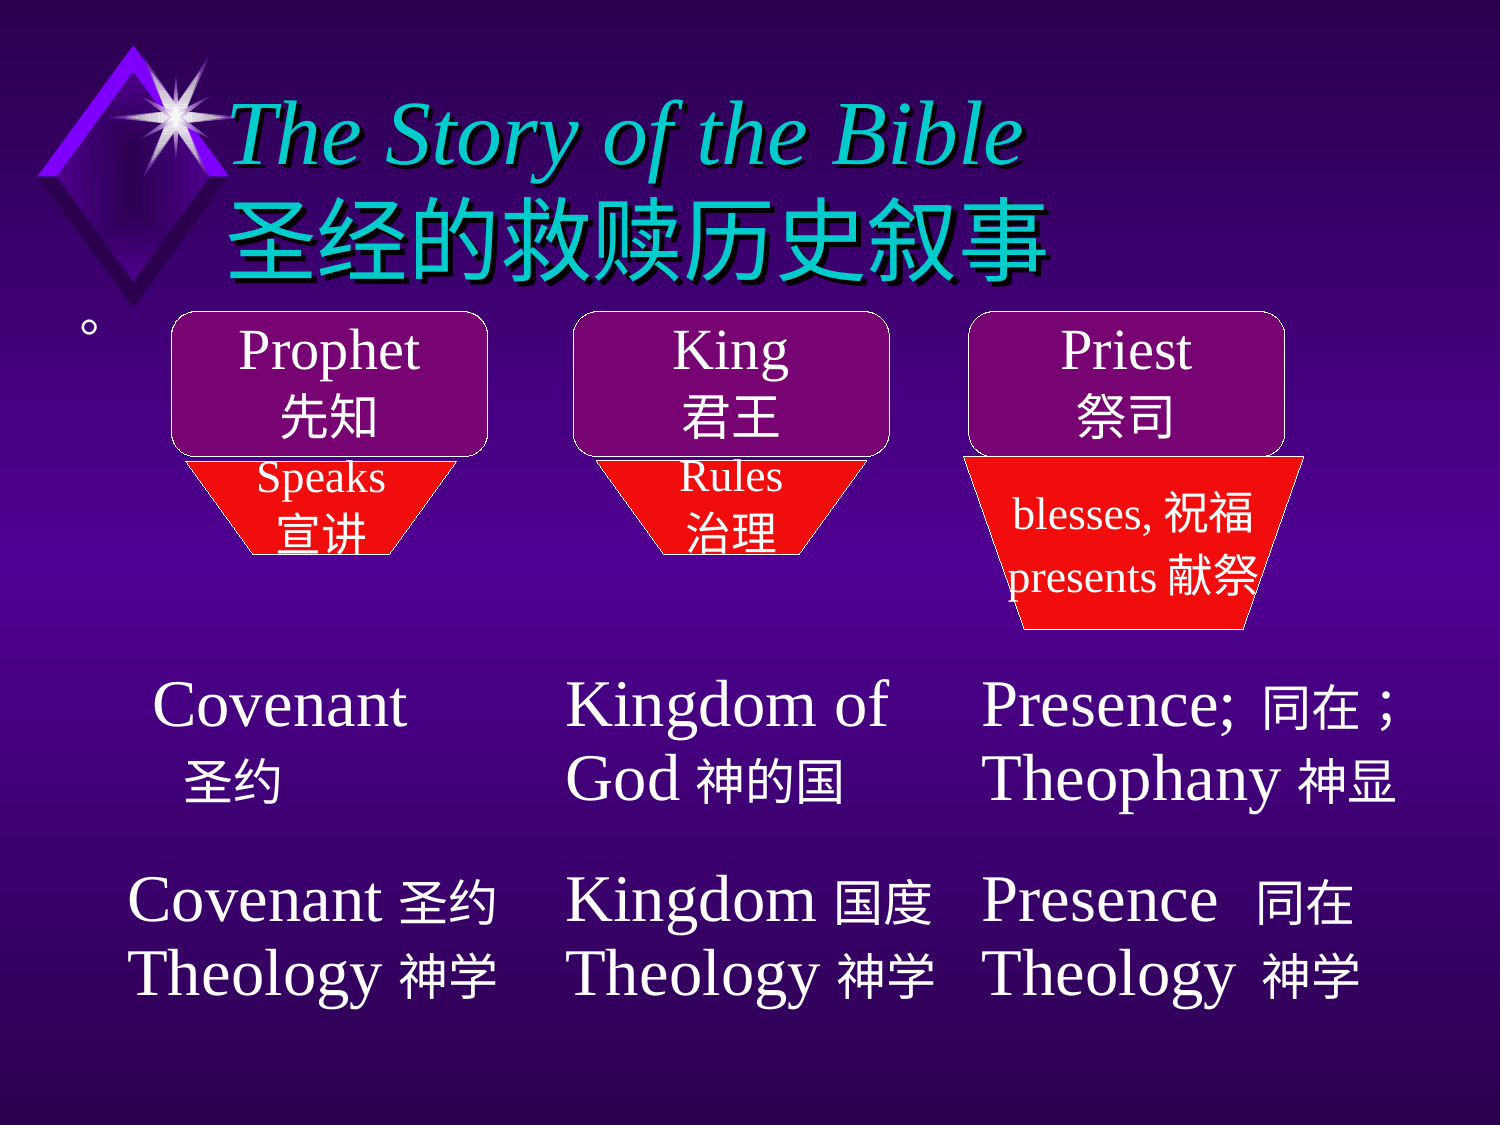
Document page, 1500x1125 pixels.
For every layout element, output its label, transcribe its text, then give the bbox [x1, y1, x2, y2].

text_box King 君王 [573, 311, 890, 457]
text_box blesses,祝福 presents献祭 [963, 456, 1304, 630]
text_box Kingdom国度 Theology神学 [550, 854, 955, 1090]
text_box Speaks 宣讲 [185, 461, 457, 555]
text_box Speaks 宣讲 [340, 539, 355, 555]
text_box Kingdom of God神的国 [550, 659, 926, 823]
text_box Presence; 同在；Theophany神显 [966, 659, 1463, 823]
text_box 。 [49, 285, 1445, 893]
text_box Covenant圣约 Theology神学 [112, 854, 526, 1089]
text_box Prophet 先知 [171, 311, 488, 457]
text_box Priest 祭司 [968, 311, 1285, 456]
text_box Presence 同在 Theology 神学 [966, 854, 1426, 1018]
title The Story of the Bible 圣经的救赎历史叙事 [224, 65, 1388, 285]
text_box Covenant 圣约 [137, 659, 427, 823]
text_box Rules 治理 [596, 460, 867, 555]
